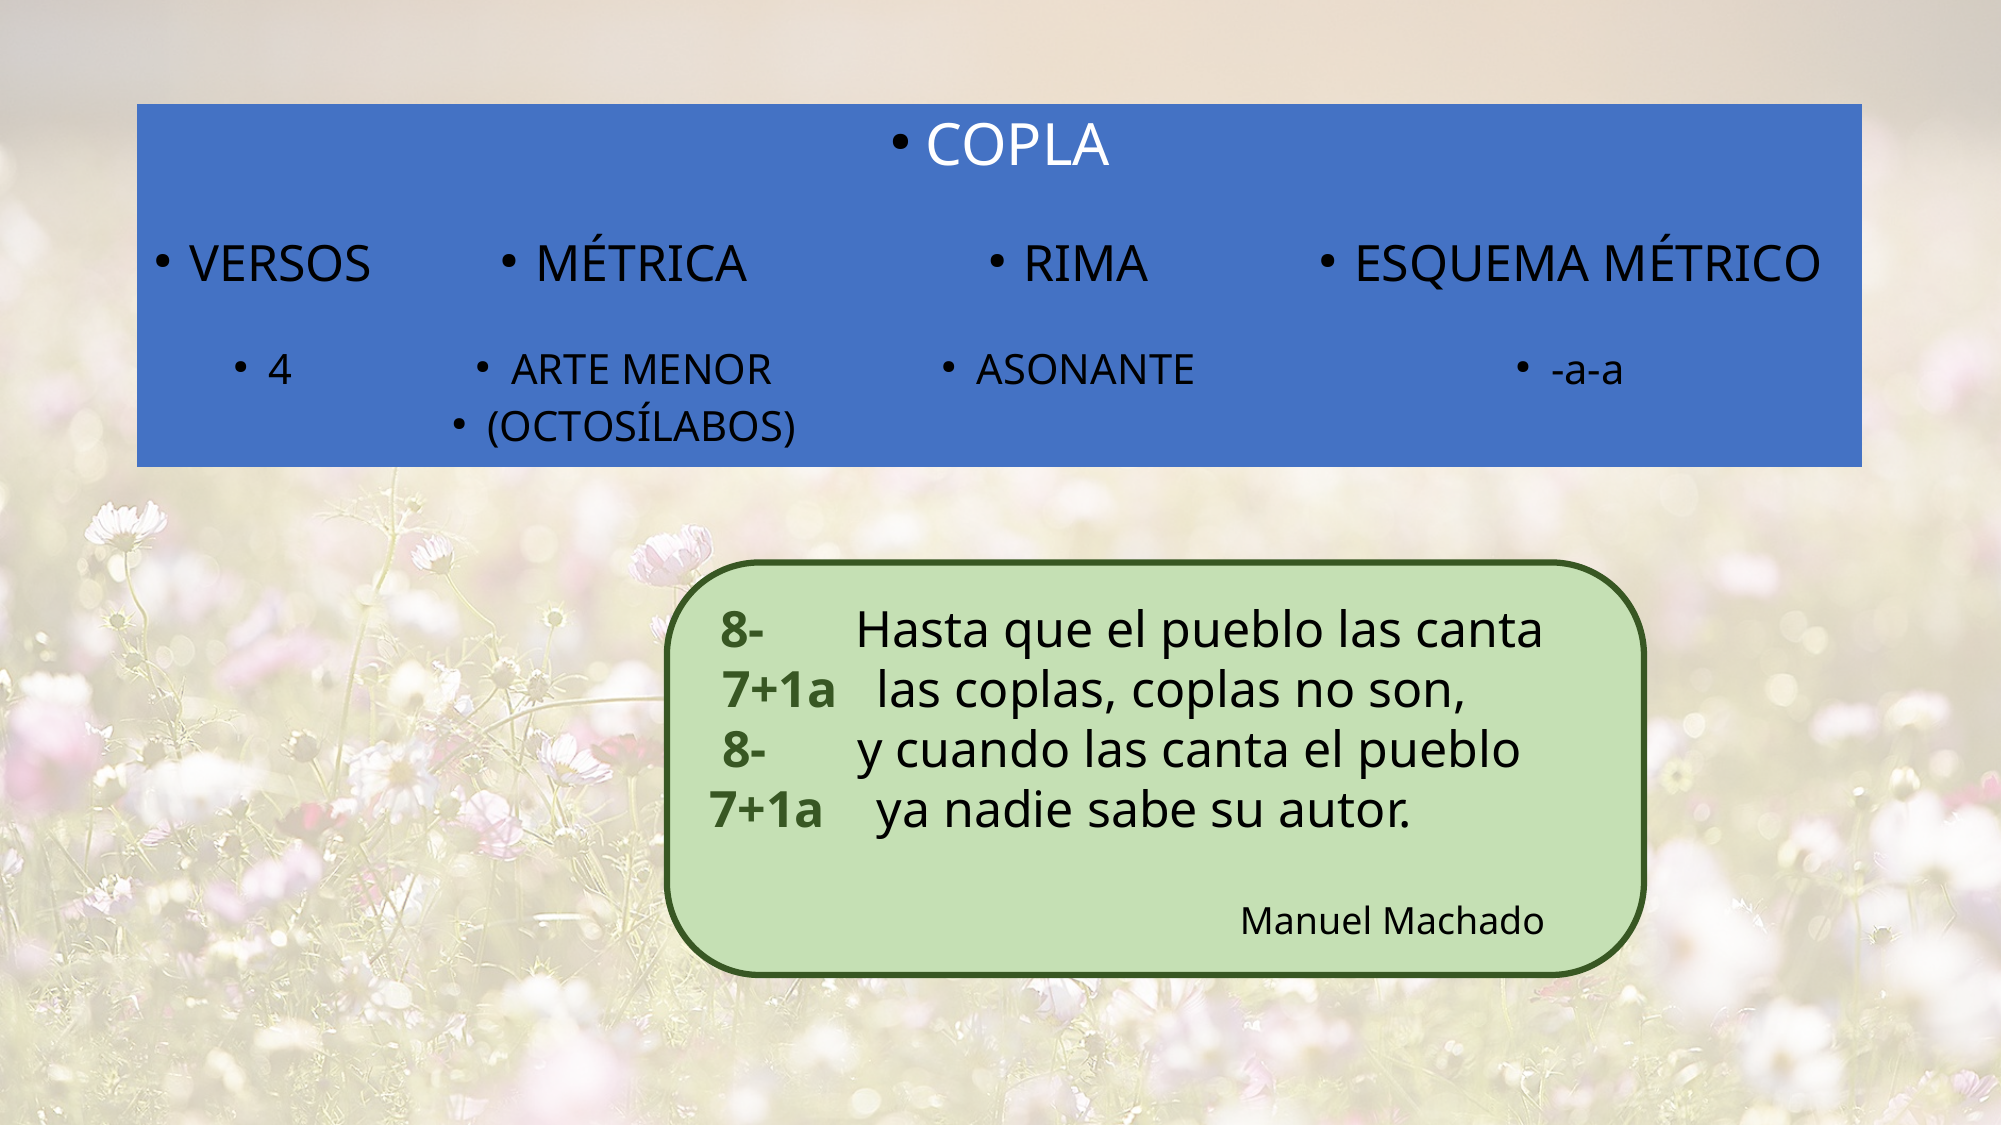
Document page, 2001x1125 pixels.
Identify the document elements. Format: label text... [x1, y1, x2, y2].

table_cell -a-a [1278, 340, 1862, 467]
table_cell RIMA [859, 228, 1278, 340]
table_cell VERSOS [137, 228, 389, 340]
text_box 8- Hasta que el pueblo las canta 7+1a las coplas, coplas no son, 8- y cuando las canta el pueblo 7+1a ya nadie sabe su autor. Manuel Machado [666, 562, 1644, 976]
table_cell ESQUEMA MÉTRICO [1278, 228, 1862, 340]
picture [0, 0, 2000, 1125]
table_cell MÉTRICA [389, 228, 859, 340]
table_cell ASONANTE [859, 340, 1278, 467]
table_header COPLA [137, 104, 1862, 228]
table_cell ARTE MENOR (OCTOSÍLABOS) [389, 340, 859, 467]
table_cell 4 [137, 340, 389, 467]
